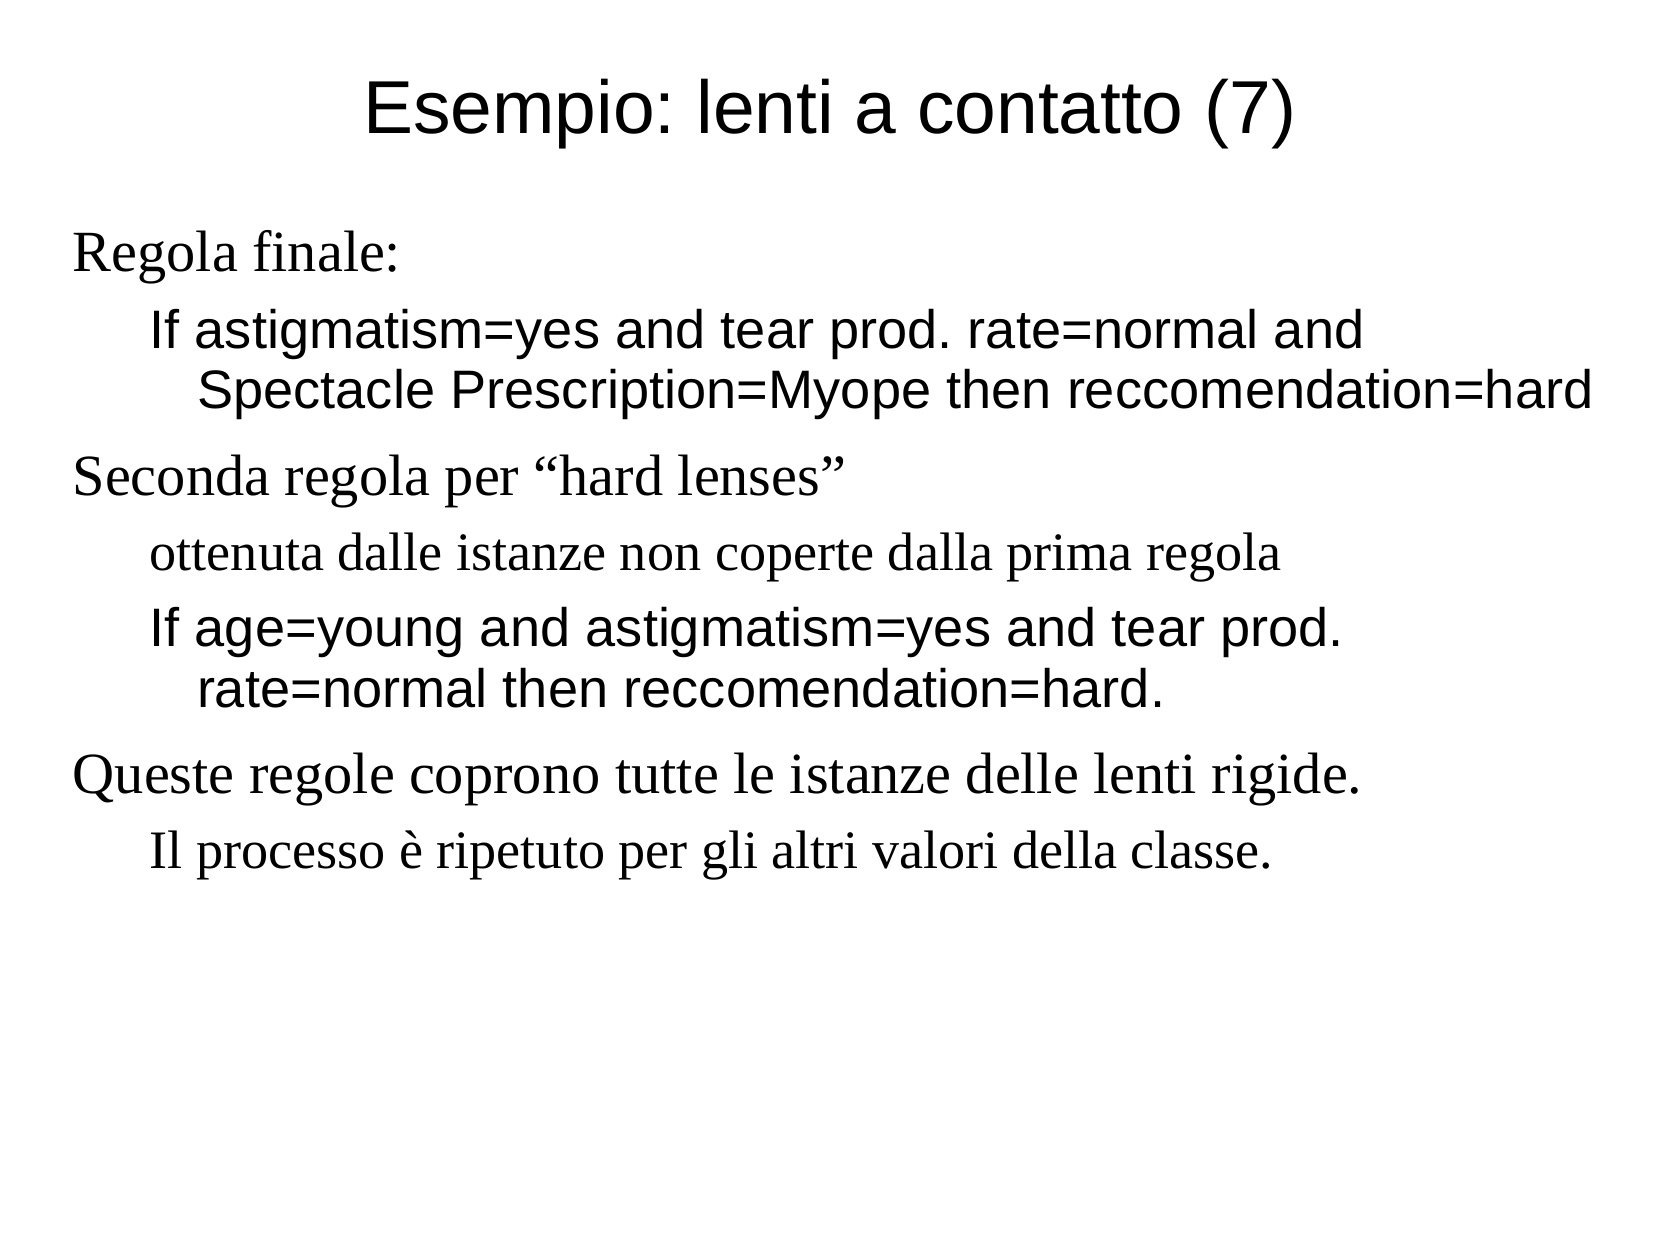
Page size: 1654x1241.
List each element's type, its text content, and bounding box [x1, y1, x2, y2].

list Regola finale: If astigmatism=yes and tear prod. rate=normal and Spectacle Prescription=Myope then reccomendation=hard Seconda regola per “hard lenses” ottenuta dalle istanze non coperte dalla prima regola If age=young and astigmatism=yes and tear prod. rate=normal then reccomendation=hard. Queste regole coprono tutte le istanze delle lenti rigide. Il processo è ripetuto per gli altri valori della classe. [55, 219, 1605, 1179]
title Esempio: lenti a contatto (7) [52, 42, 1608, 173]
